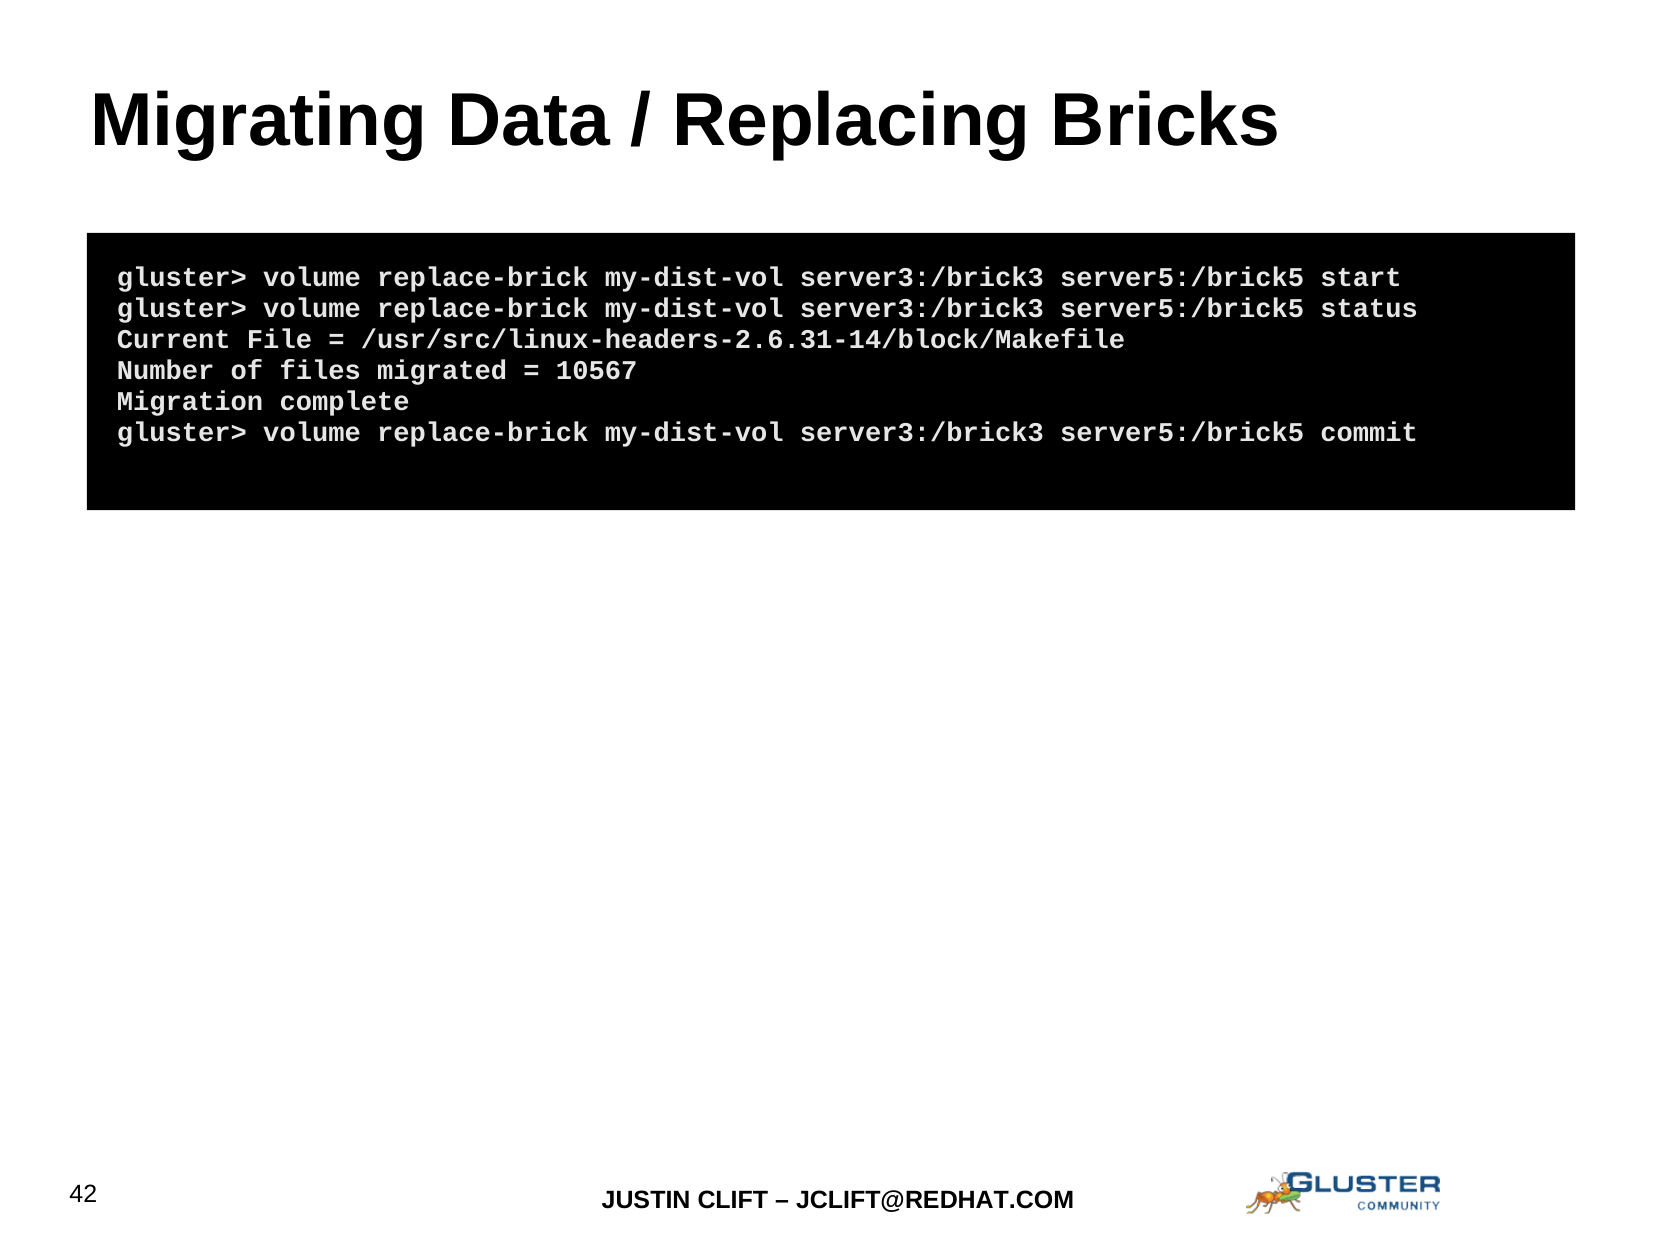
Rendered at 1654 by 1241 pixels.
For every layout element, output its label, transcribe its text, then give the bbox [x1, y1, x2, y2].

picture [1246, 1170, 1440, 1215]
list gluster> volume replace-brick my-dist-vol server3:/brick3 server5:/brick5 start gluster> volume replace-brick my-dist-vol server3:/brick3 server5:/brick5 status Current File = /usr/src/linux-headers-2.6.31-14/block/Makefile Number of files migrated = 10567 Migration complete gluster> volume replace-brick my-dist-vol server3:/brick3 server5:/brick5 commit [86, 232, 1576, 511]
title Migrating Data / Replacing Bricks [90, 15, 1579, 223]
